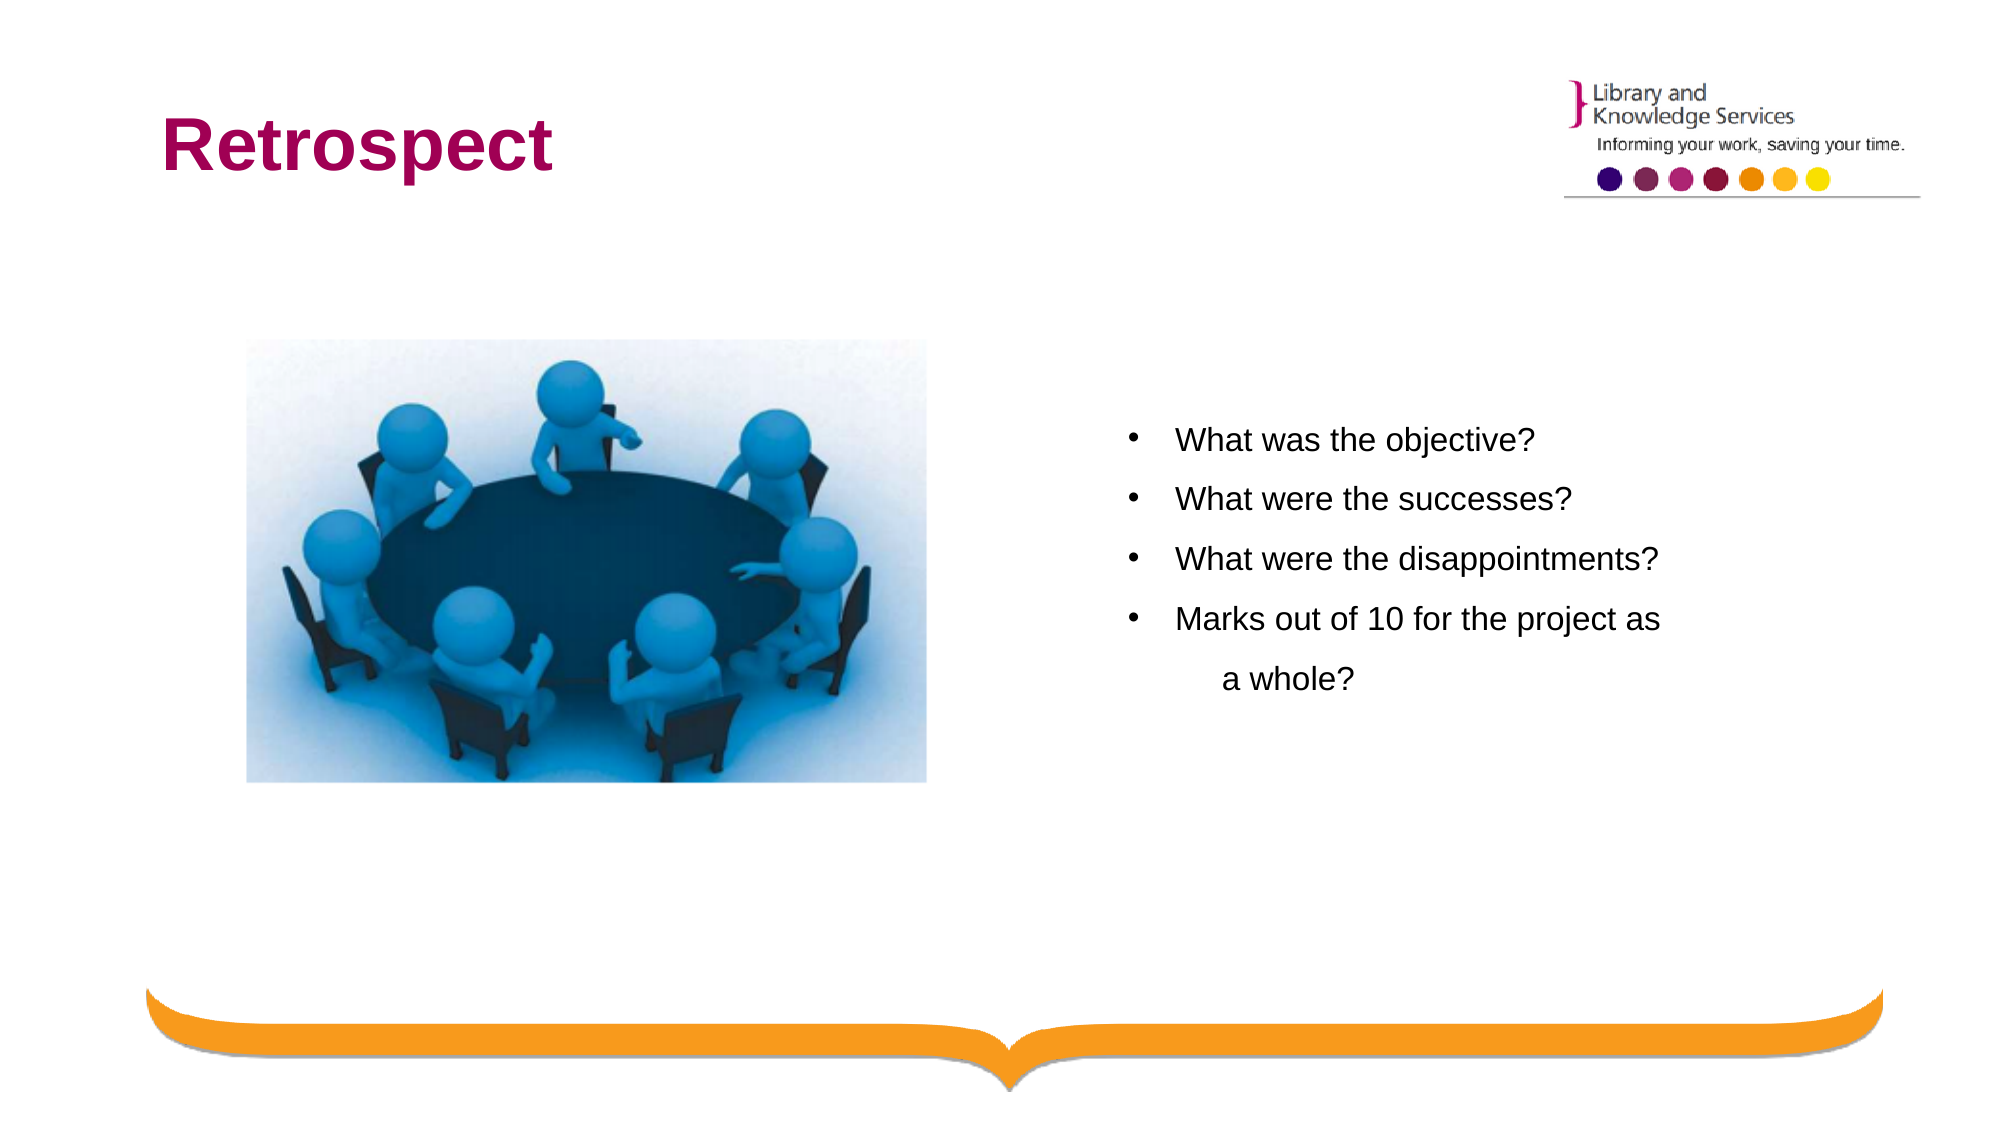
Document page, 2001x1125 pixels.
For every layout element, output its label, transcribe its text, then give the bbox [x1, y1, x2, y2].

picture [146, 985, 1883, 1088]
picture [245, 338, 929, 787]
text_box What was the objective? What were the successes? What were the disappointments? Marks out of 10 for the project as a whole? [1113, 390, 1696, 701]
picture [1564, 76, 1923, 196]
title Retrospect [146, 47, 1287, 195]
